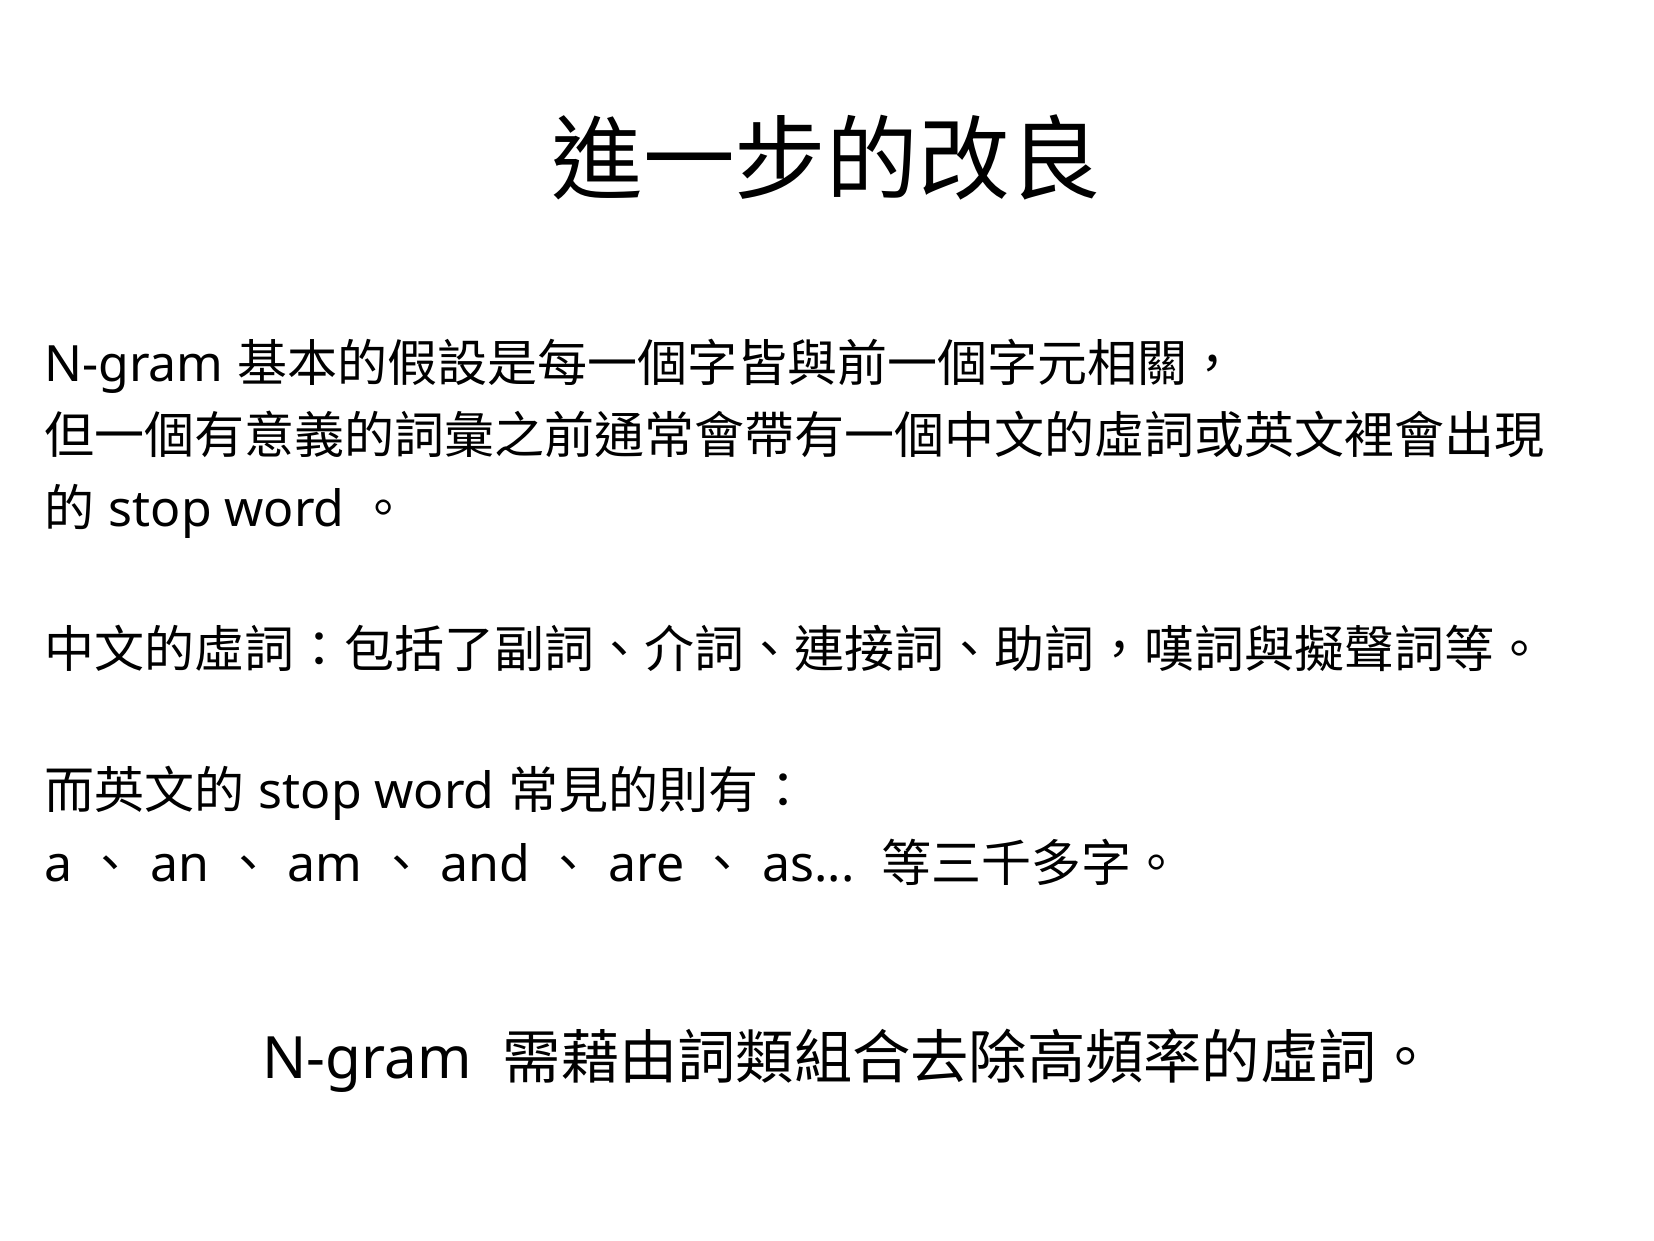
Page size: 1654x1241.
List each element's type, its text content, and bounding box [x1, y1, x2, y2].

title 進一步的改良 [82, 56, 1571, 250]
text_box N-gram基本的假設是每一個字皆與前一個字元相關， 但一個有意義的詞彙之前通常會帶有一個中文的虛詞或英文裡會出現的stop word。 中文的虛詞：包括了副詞、介詞、連接詞、助詞，嘆詞與擬聲詞等。 而英文的stop word常見的則有：a、an、am、and、are、as... 等三千多字。 [29, 315, 1595, 916]
text_box N-gram 需藉由詞類組合去除高頻率的虛詞。 [248, 1003, 1536, 1087]
